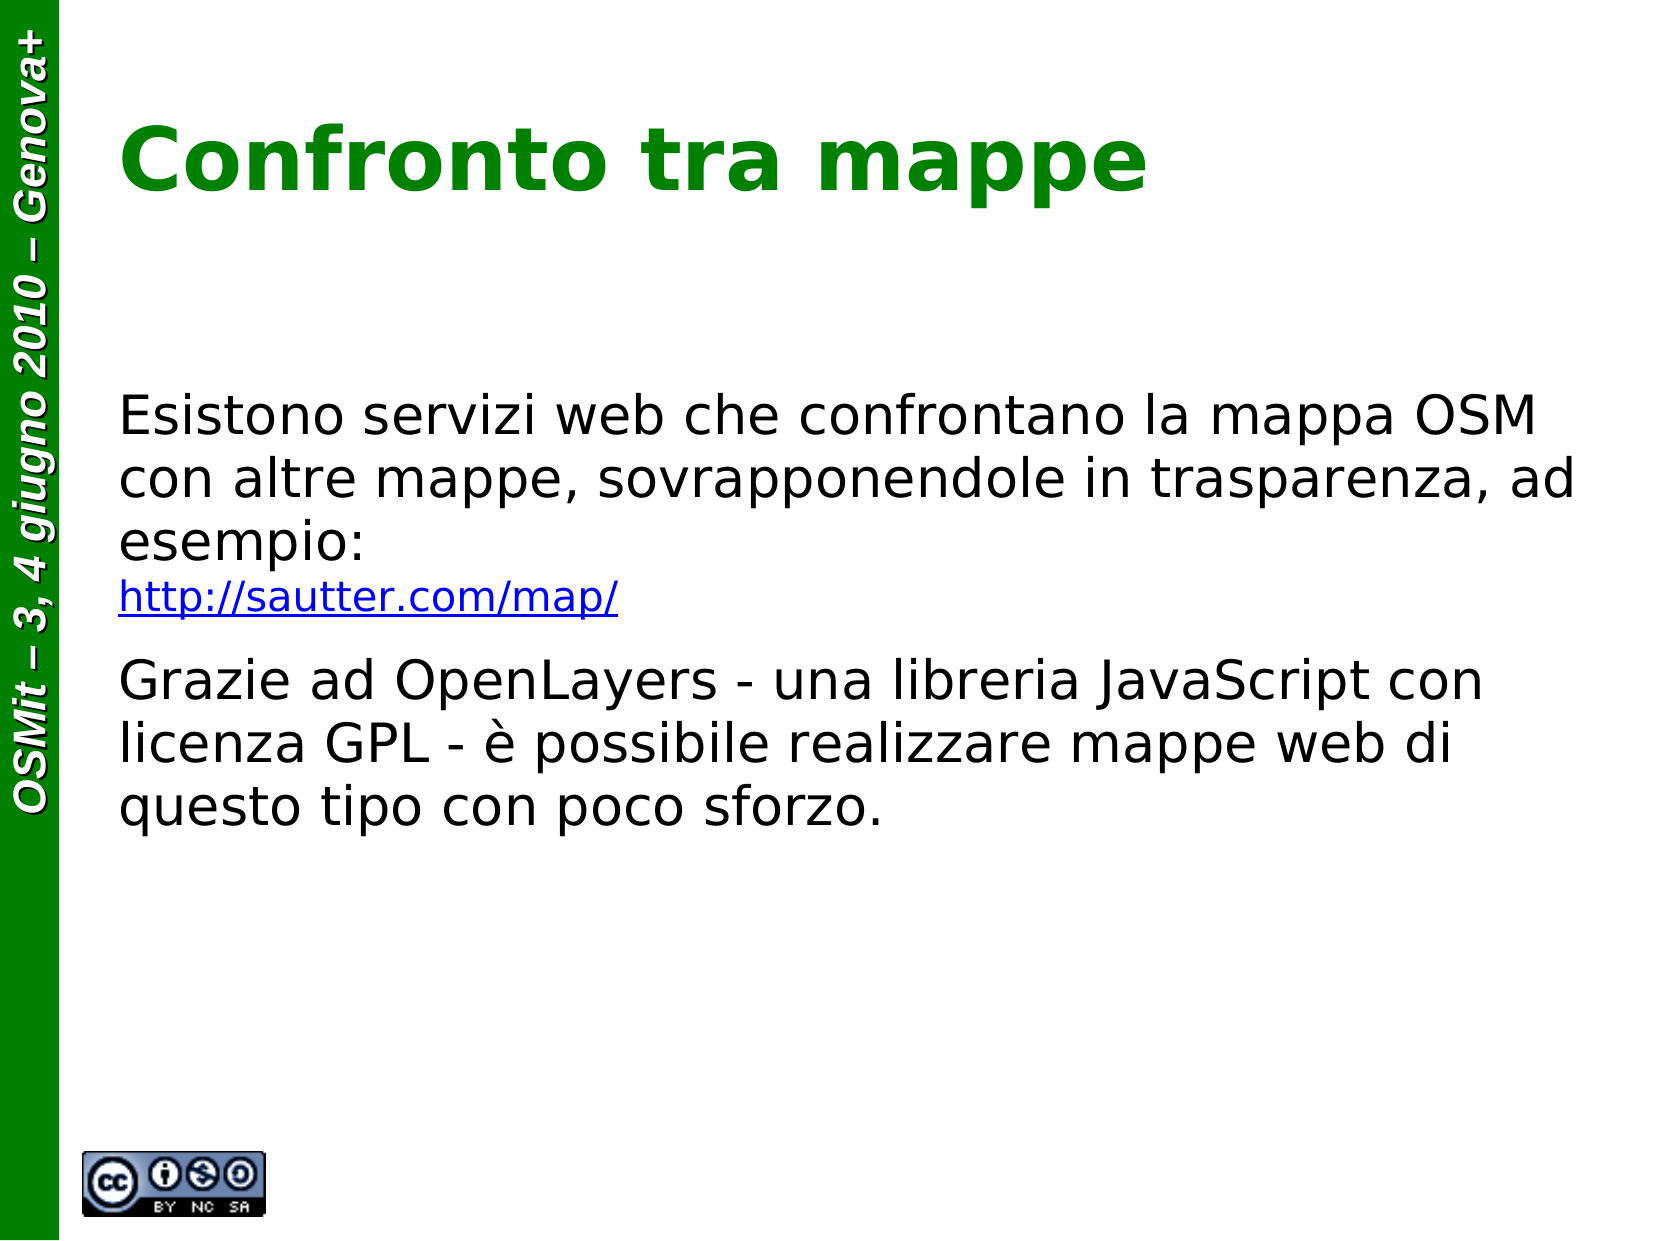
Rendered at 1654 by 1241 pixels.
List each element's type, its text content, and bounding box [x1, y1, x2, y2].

title Confronto tra mappe [118, 64, 1394, 257]
picture [82, 1151, 266, 1217]
list Esistono servizi web che confrontano la mappa OSM con altre mappe, sovrapponendole in trasparenza, ad esempio: http://sautter.com/map/ Grazie ad OpenLayers - una libreria JavaScript con licenza GPL - è possibile realizzare mappe web di questo tipo con poco sforzo. [118, 383, 1607, 1094]
